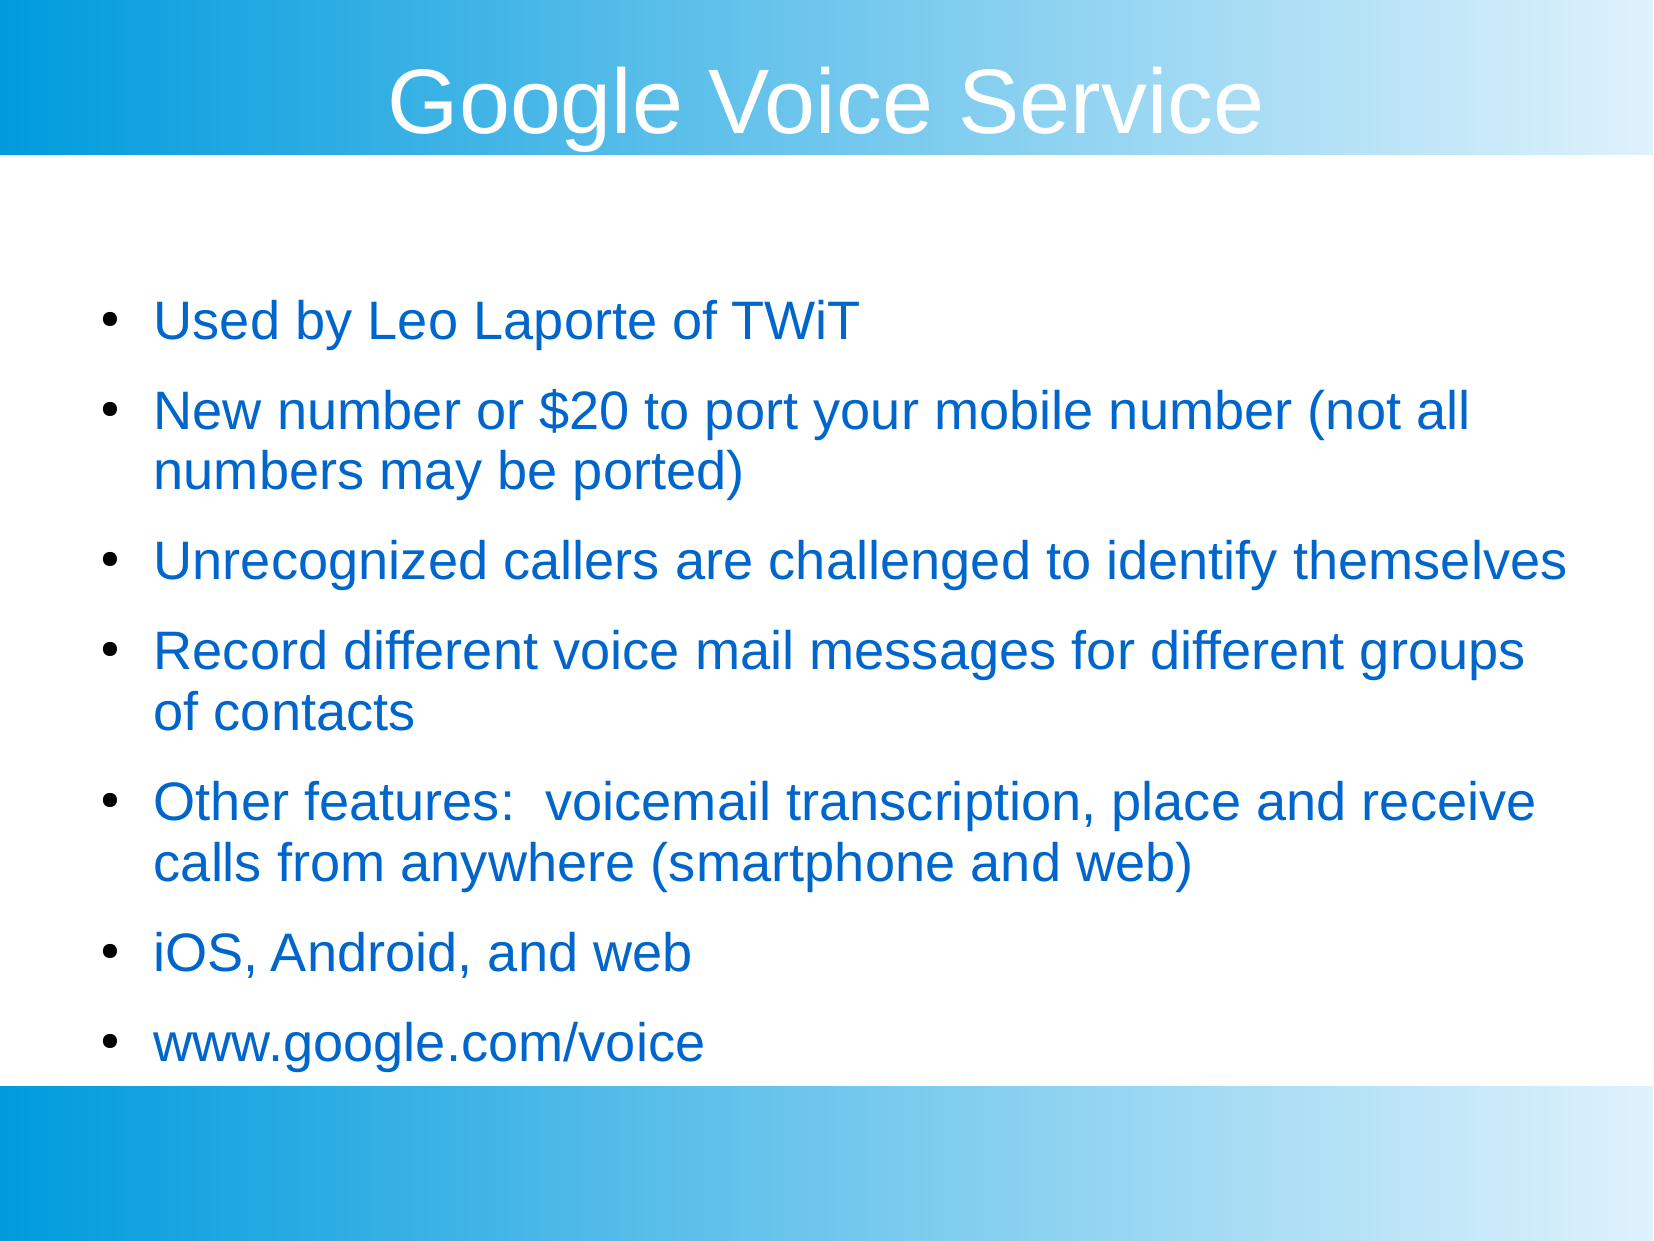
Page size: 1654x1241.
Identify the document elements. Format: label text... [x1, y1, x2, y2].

list Used by Leo Laporte of TWiT New number or $20 to port your mobile number (not all numbers may be ported) Unrecognized callers are challenged to identify themselves Record different voice mail messages for different groups of contacts Other features: voicemail transcription, place and receive calls from anywhere (smartphone and web) iOS, Android, and web www.google.com/voice [82, 290, 1571, 1010]
title Google Voice Service [82, 49, 1571, 155]
